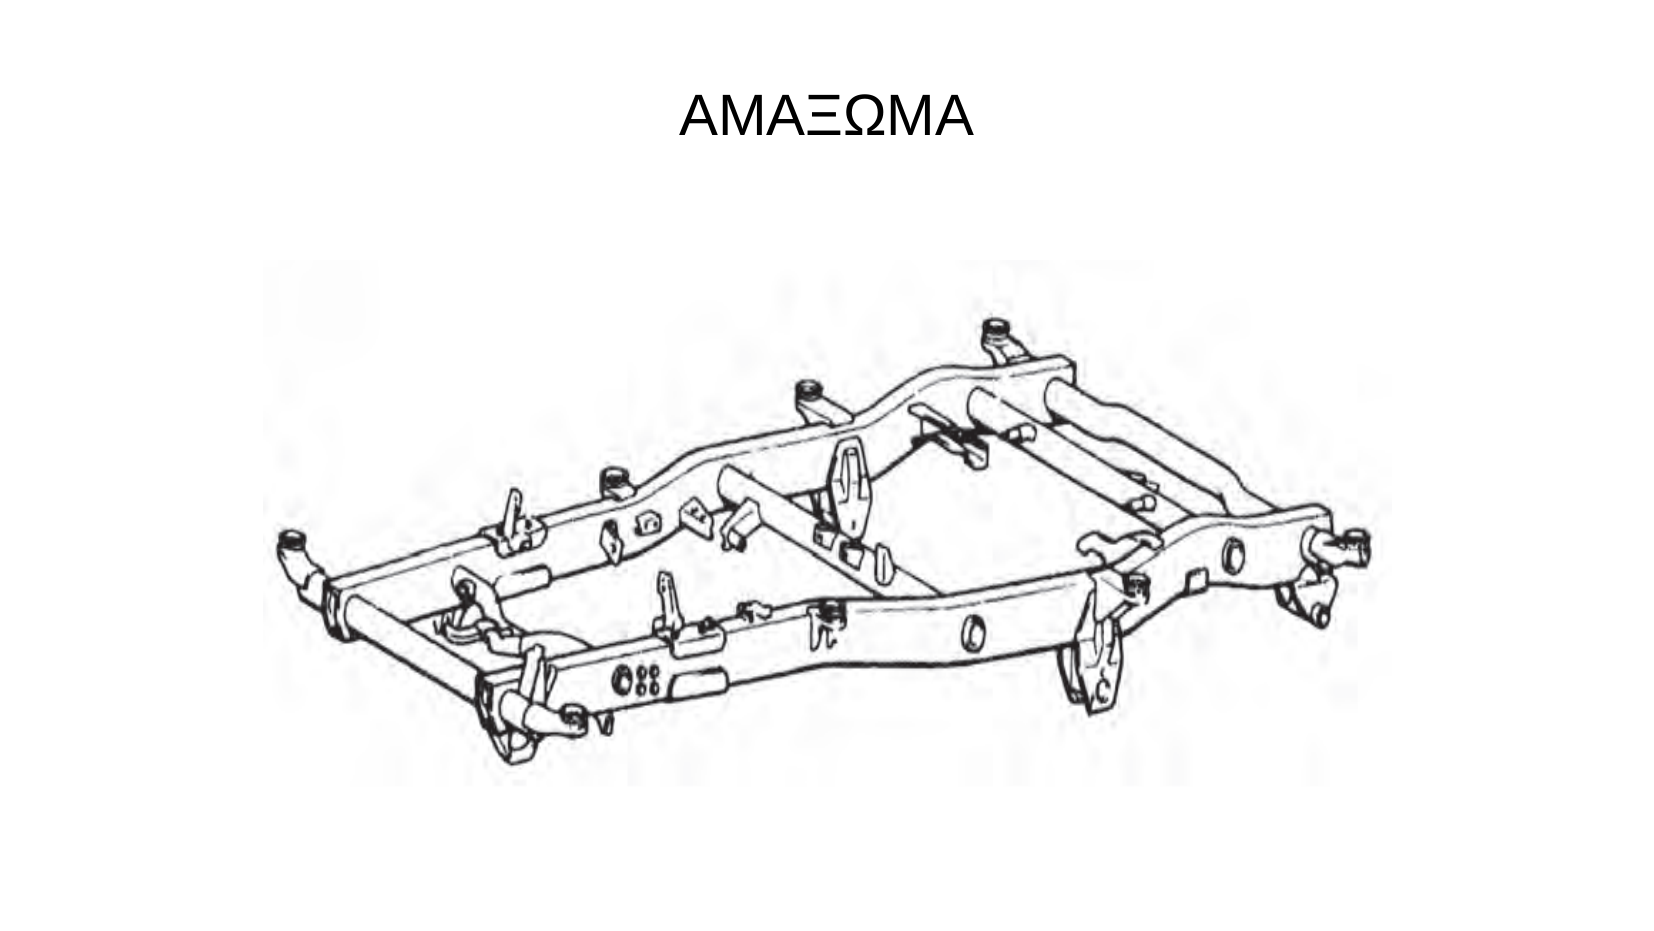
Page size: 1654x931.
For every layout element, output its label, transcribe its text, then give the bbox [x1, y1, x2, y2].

picture [263, 260, 1392, 834]
title ΑΜΑΞΩΜΑ [82, 37, 1571, 193]
